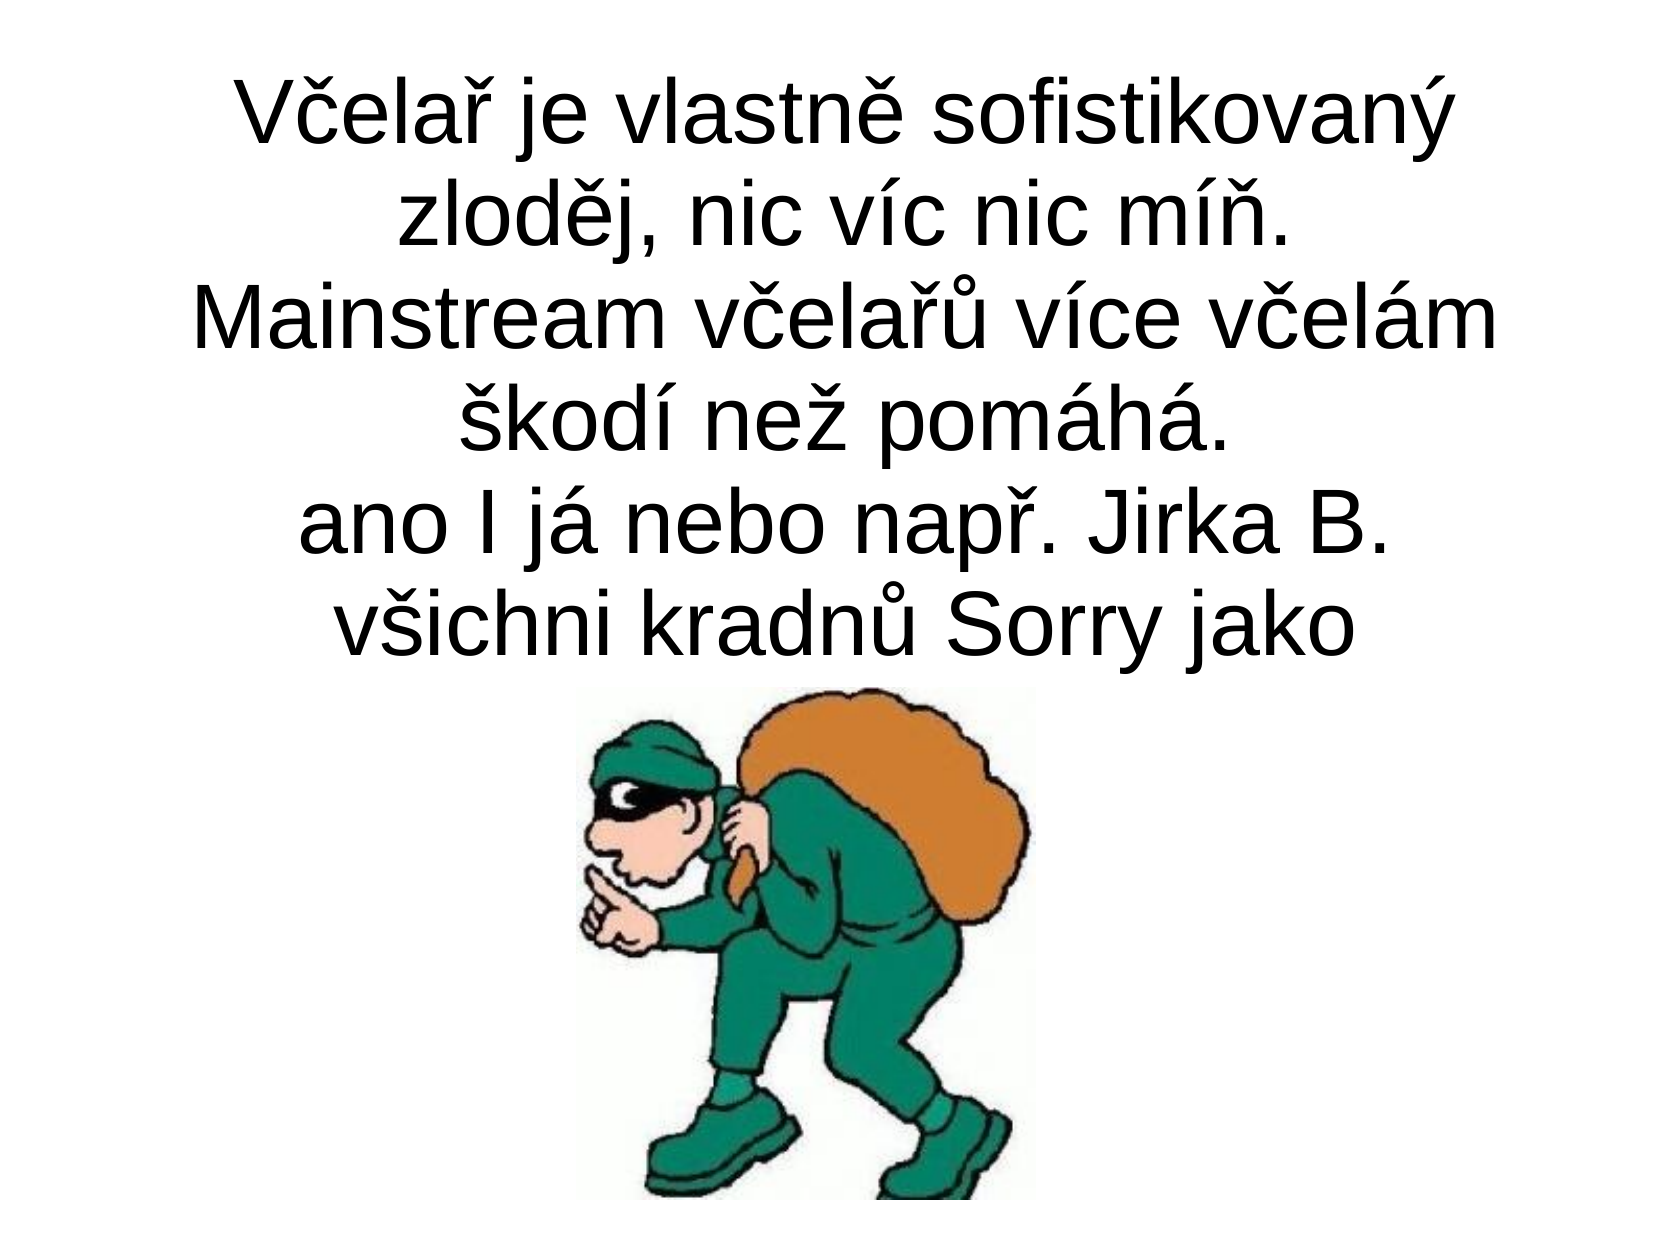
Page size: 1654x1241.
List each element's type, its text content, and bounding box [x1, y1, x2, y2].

picture [576, 687, 1036, 1201]
title Včelař je vlastně sofistikovaný zloděj, nic víc nic míň. Mainstream včelařů více včelám škodí než pomáhá. ano I já nebo např. Jirka B. všichni kradnů Sorry jako [101, 60, 1591, 881]
